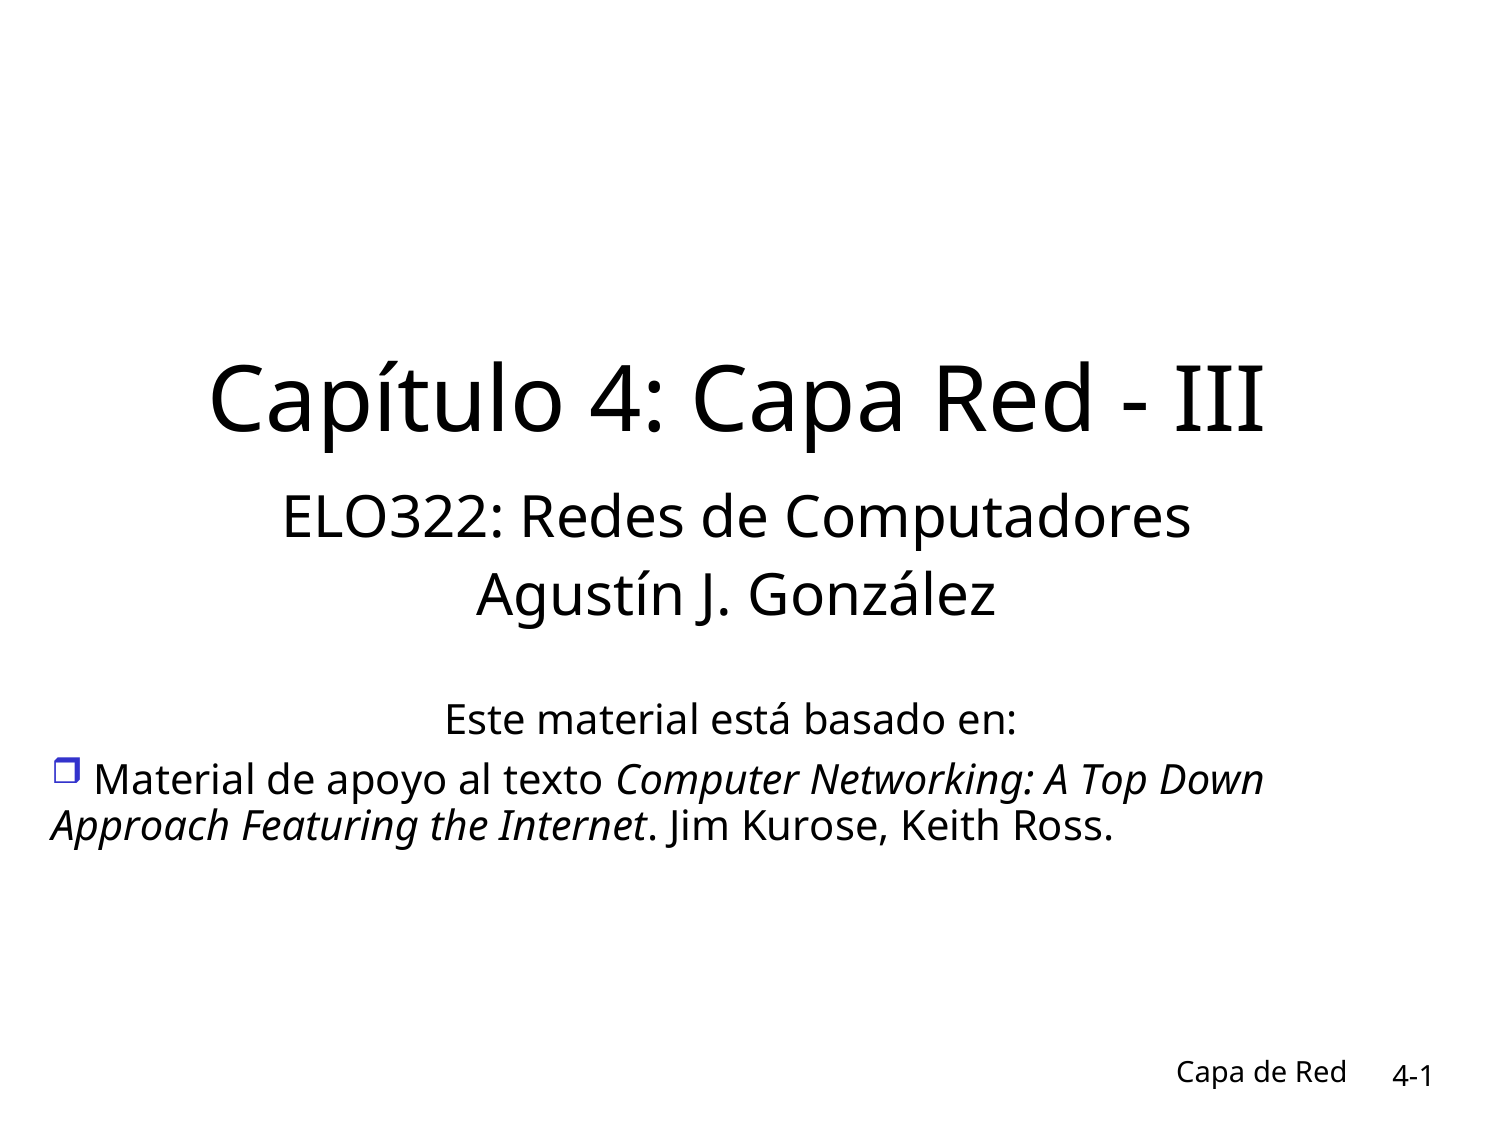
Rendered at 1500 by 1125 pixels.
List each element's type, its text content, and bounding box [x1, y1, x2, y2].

title Capítulo 4: Capa Red - III [99, 274, 1375, 479]
subtitle ELO322: Redes de Computadores Agustín J. González Este material está basado en: Material de apoyo al texto Computer Networking: A Top Down Approach Featuring the Internet. Jim Kurose, Keith Ross. [36, 479, 1437, 1038]
